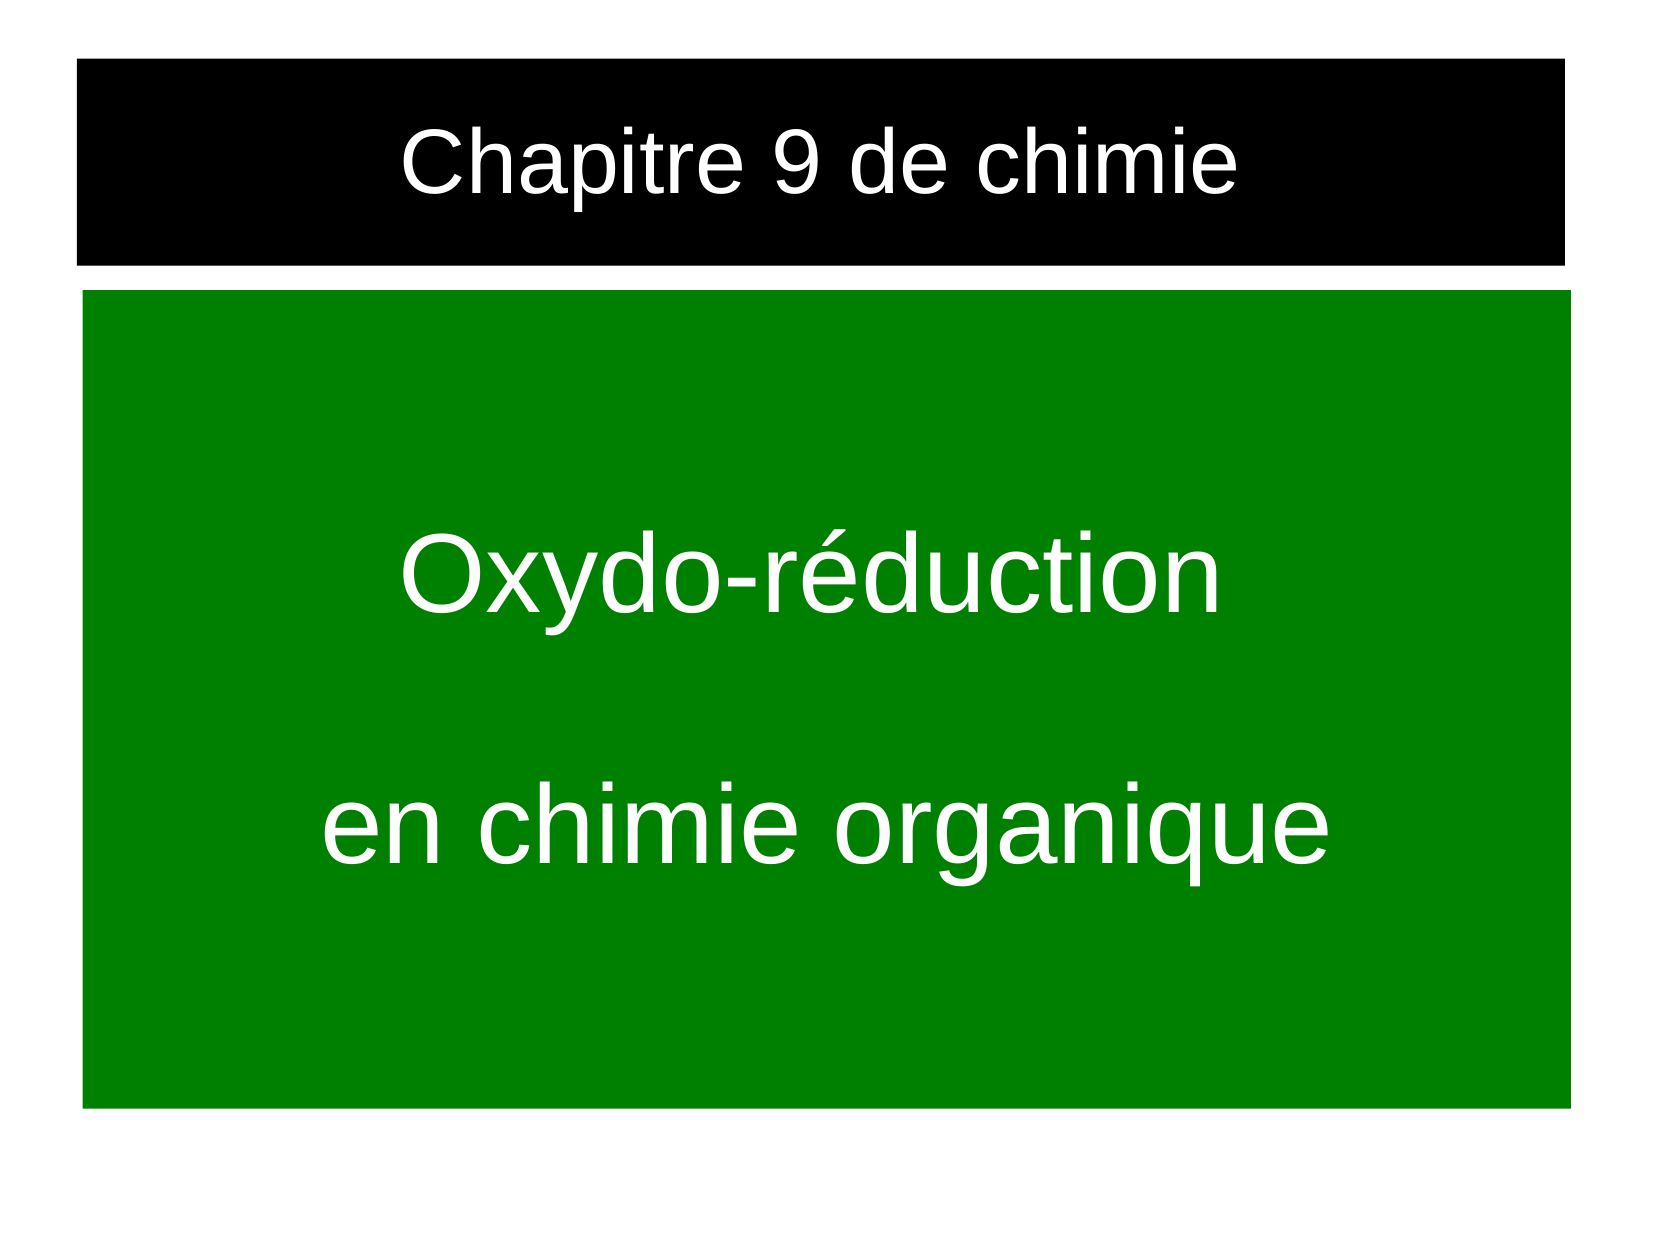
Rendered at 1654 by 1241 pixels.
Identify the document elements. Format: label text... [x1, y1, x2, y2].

subtitle Oxydo-réduction en chimie organique [82, 290, 1571, 1109]
title Chapitre 9 de chimie [76, 58, 1565, 266]
